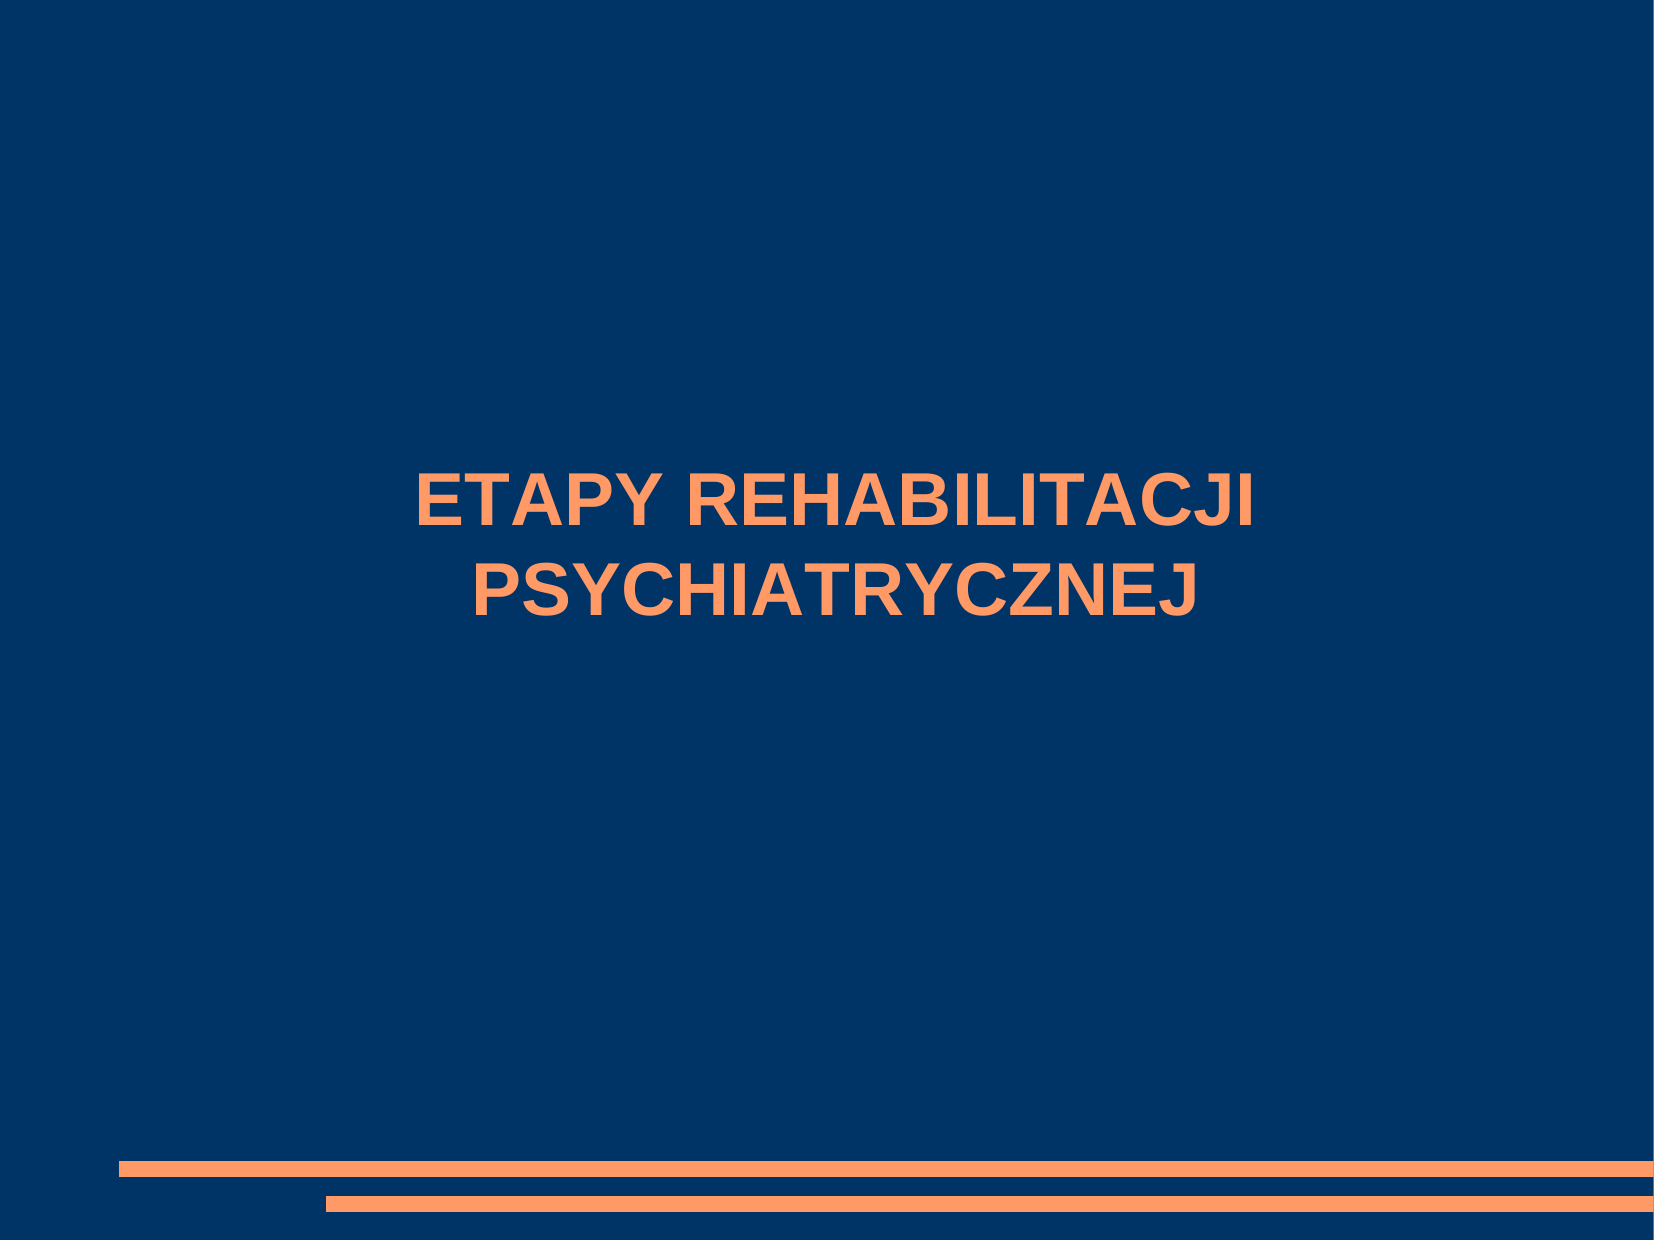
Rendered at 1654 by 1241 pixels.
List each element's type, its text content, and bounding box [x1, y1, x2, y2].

title ETAPY REHABILITACJI PSYCHIATRYCZNEJ [129, 437, 1543, 645]
